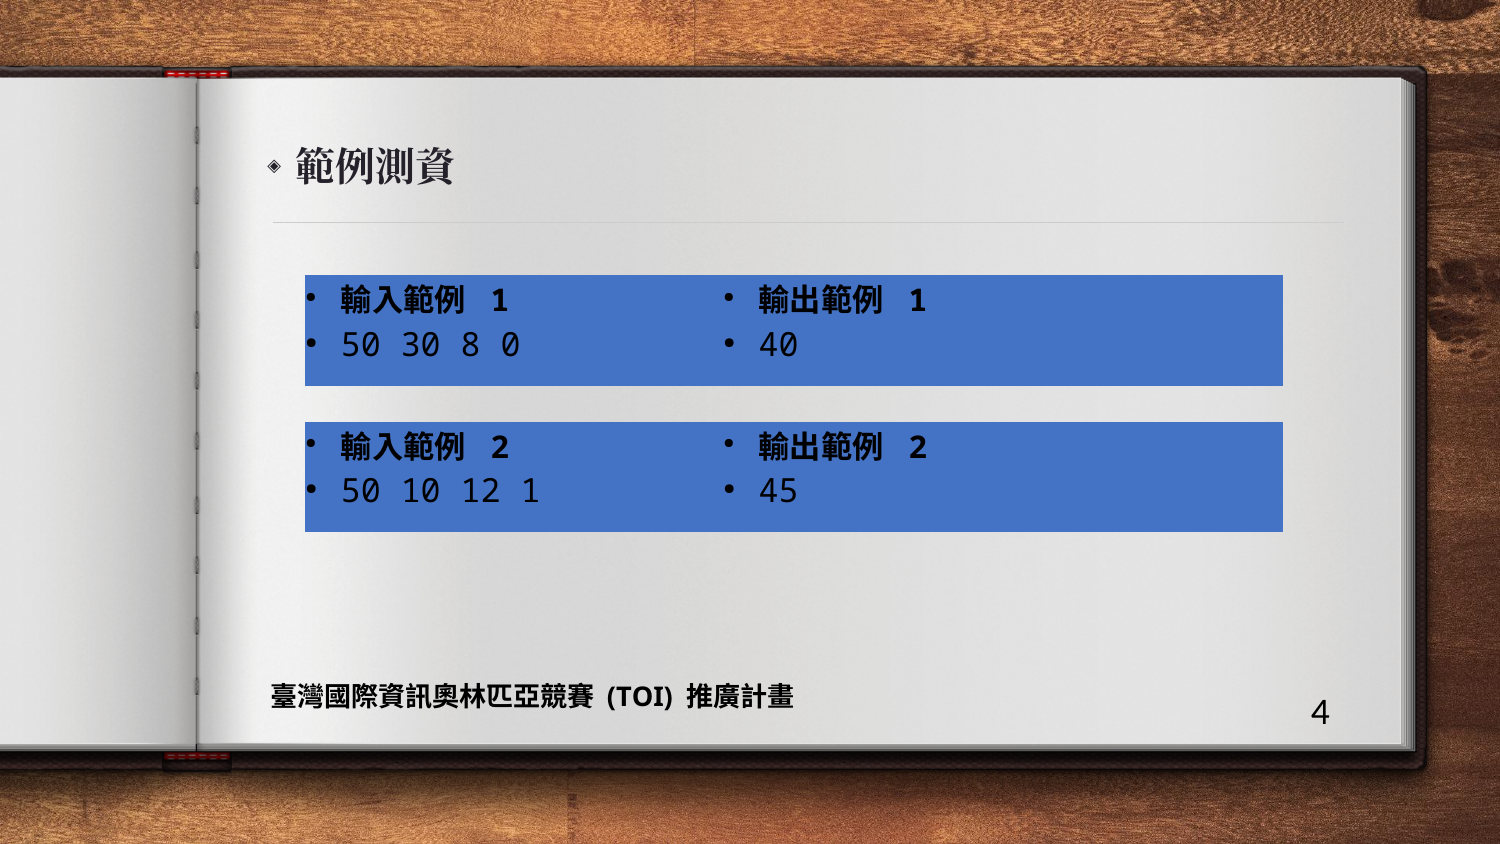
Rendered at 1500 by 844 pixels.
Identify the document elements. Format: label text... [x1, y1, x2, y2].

table_header 輸出範例 1 40 [723, 275, 1283, 386]
table_header 輸入範例 2 50 10 12 1 [305, 422, 723, 532]
text_box 4 [1295, 672, 1386, 737]
table_header 輸入範例 1 50 30 8 0 [305, 275, 723, 386]
list 範例測資 [252, 126, 1194, 205]
table_header 輸出範例 2 45 [723, 422, 1283, 532]
